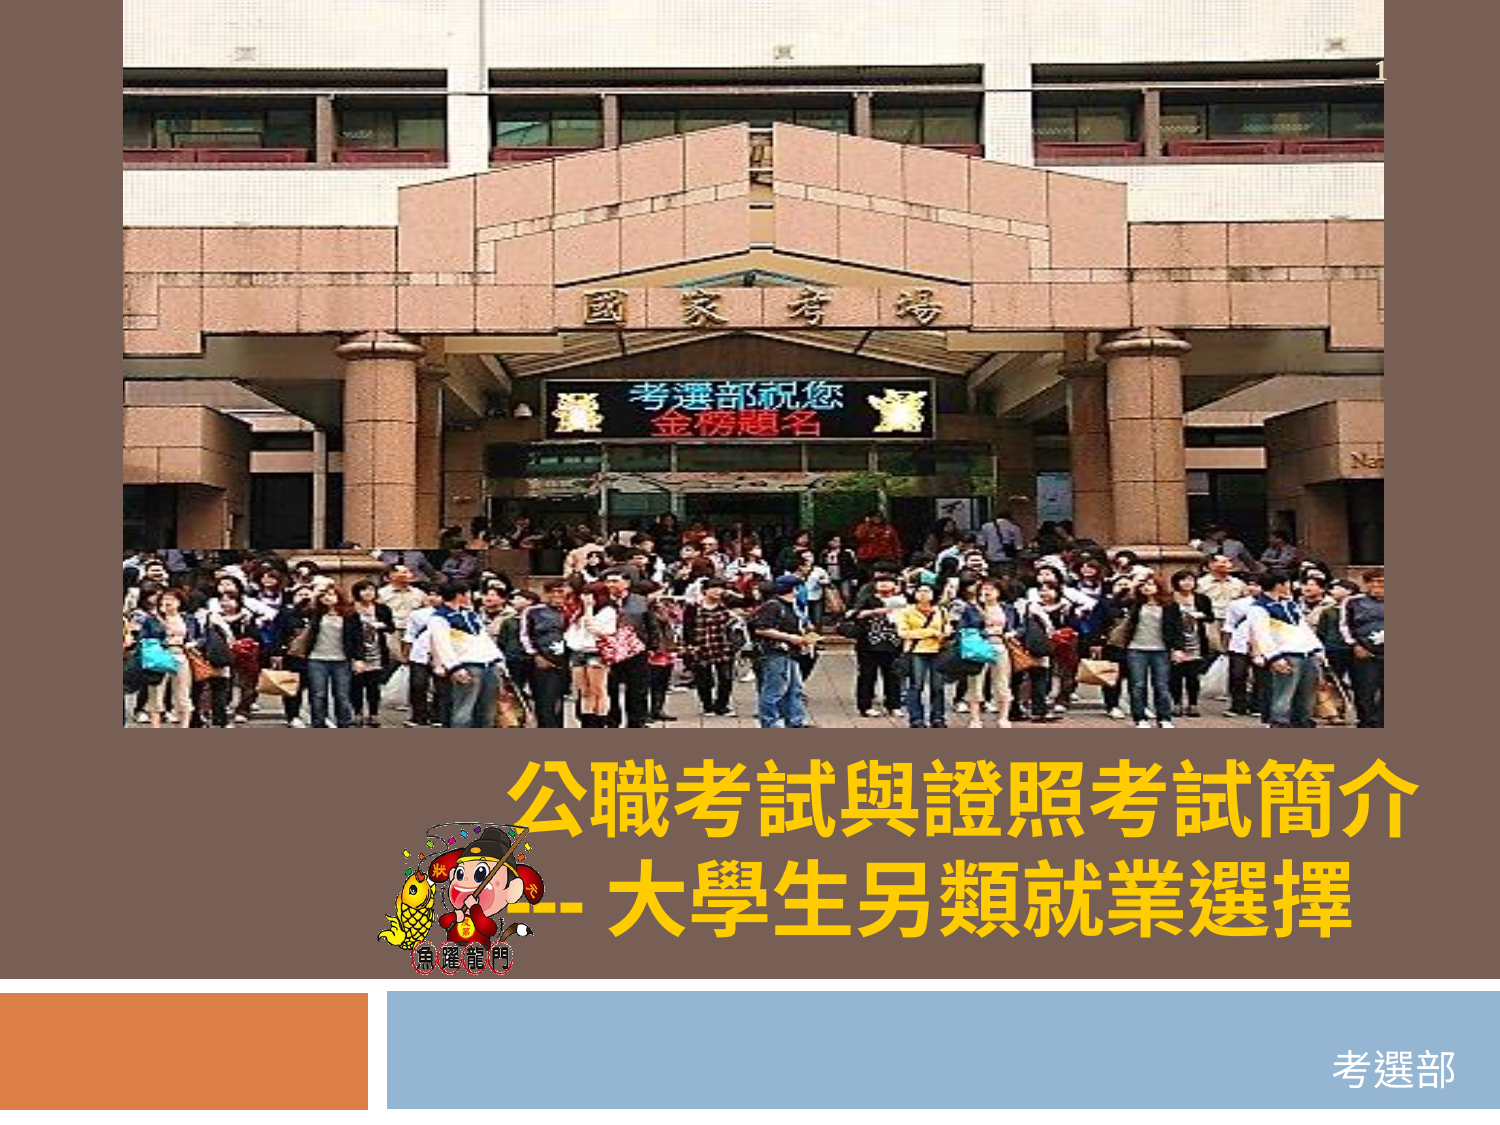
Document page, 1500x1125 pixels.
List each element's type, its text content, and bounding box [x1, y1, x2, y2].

text_box 0 [1312, 37, 1450, 100]
subtitle 考選部 [1316, 953, 1495, 1065]
picture [373, 810, 554, 988]
picture [123, 0, 1384, 728]
text_box 公職考試與證照考試簡介 ---大學生另類就業選擇 [490, 739, 1500, 953]
